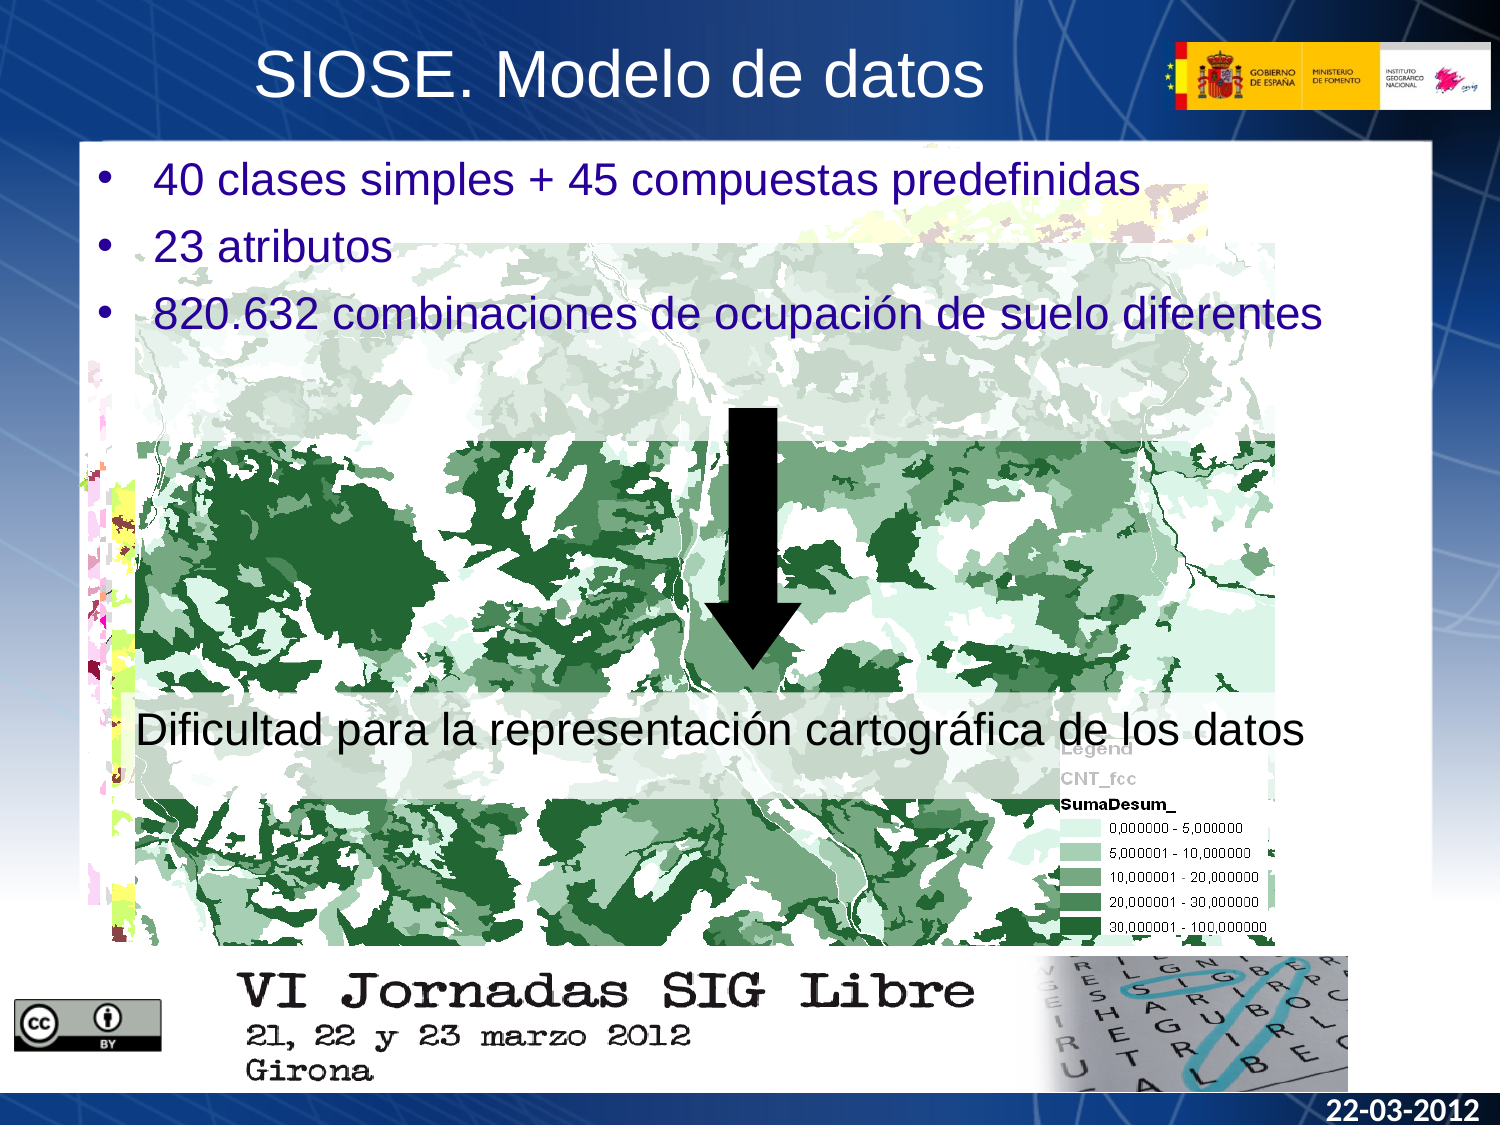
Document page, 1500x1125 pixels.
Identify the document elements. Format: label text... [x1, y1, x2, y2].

text_box [705, 408, 801, 669]
title SIOSE. Modelo de datos [82, 0, 1158, 131]
picture [0, 0, 1500, 1125]
list 40 clases simples + 45 compuestas predefinidas 23 atributos 820.632 combinaciones de ocupación de suelo diferentes [82, 141, 1424, 441]
text_box Dificultad para la representación cartográfica de los datos [120, 692, 1385, 799]
